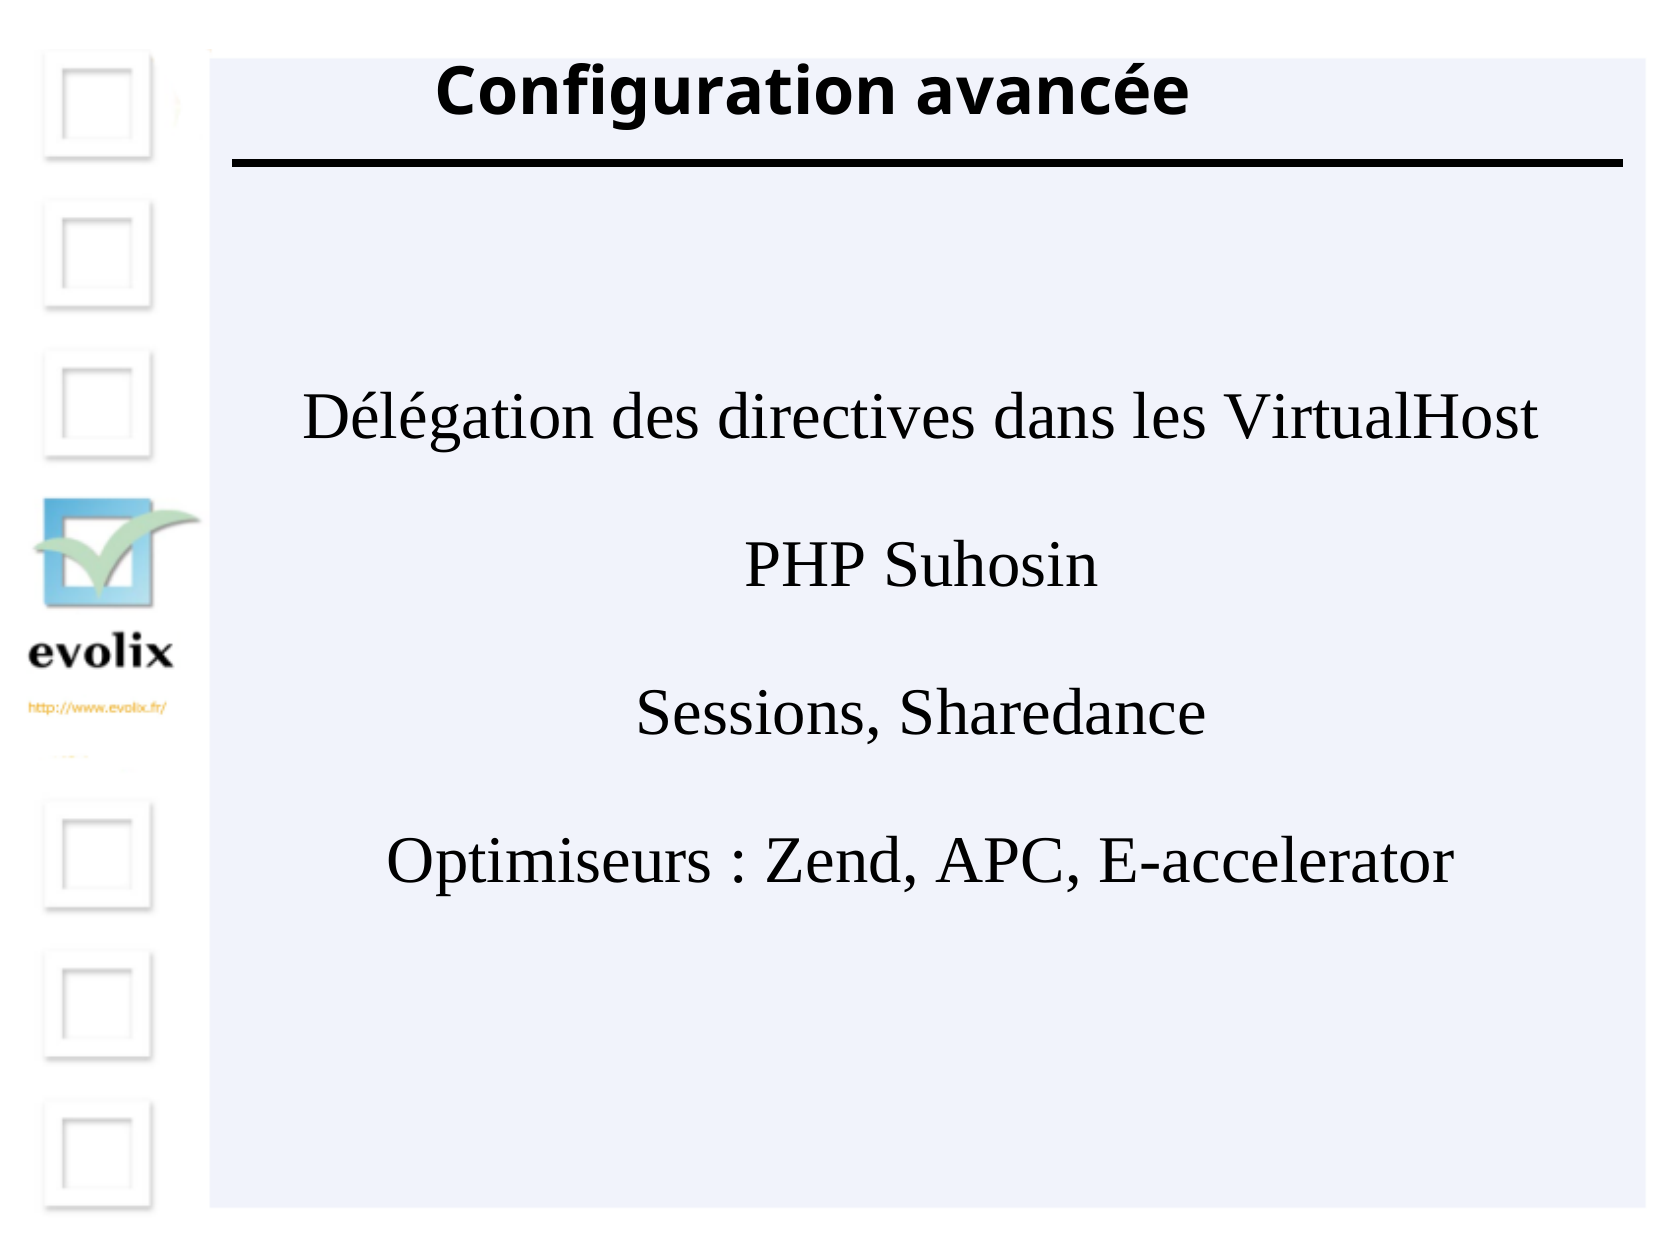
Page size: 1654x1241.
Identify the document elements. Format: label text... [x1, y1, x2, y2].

subtitle Délégation des directives dans les VirtualHost PHP Suhosin Sessions, Sharedance Optimiseurs : Zend, APC, E-accelerator [189, 213, 1654, 1062]
picture [0, 49, 1654, 1218]
title Configuration avancée [22, 27, 1604, 151]
